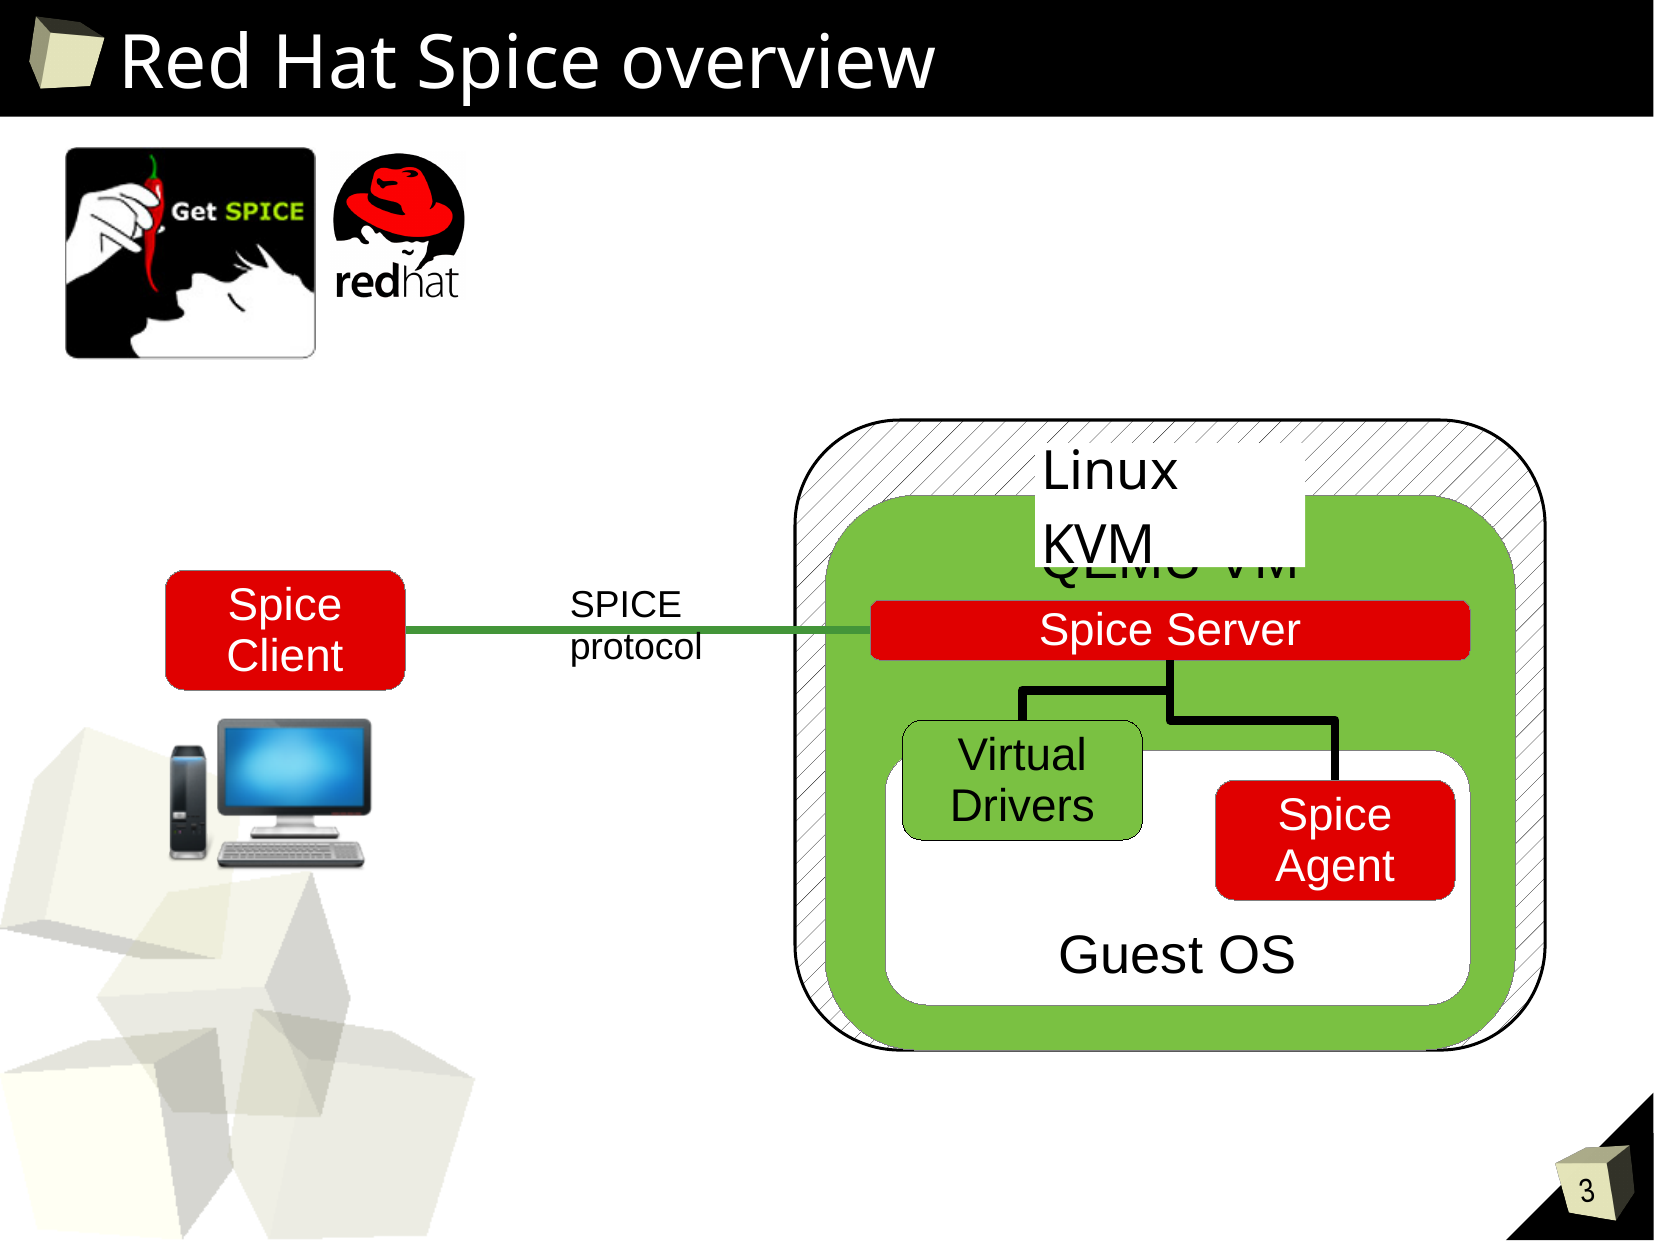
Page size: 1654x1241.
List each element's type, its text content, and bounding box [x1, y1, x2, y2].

picture [0, 689, 477, 1241]
text_box Spice Client [165, 570, 406, 691]
text_box Linux KVM [1035, 443, 1306, 485]
text_box Spice Agent [1215, 780, 1456, 901]
text_box [795, 634, 914, 1051]
picture [330, 151, 466, 301]
text_box Virtual Drivers [902, 720, 1143, 841]
text_box QEMU VM [1027, 695, 1331, 750]
picture [65, 147, 316, 361]
text_box [795, 420, 1546, 1051]
title Red Hat Spice overview [118, 0, 1441, 119]
text_box Guest OS [885, 750, 1471, 1006]
text_box QEMU VM [825, 495, 1516, 1051]
text_box Spice Server [870, 600, 1471, 661]
text_box SPICE protocol [555, 576, 796, 676]
